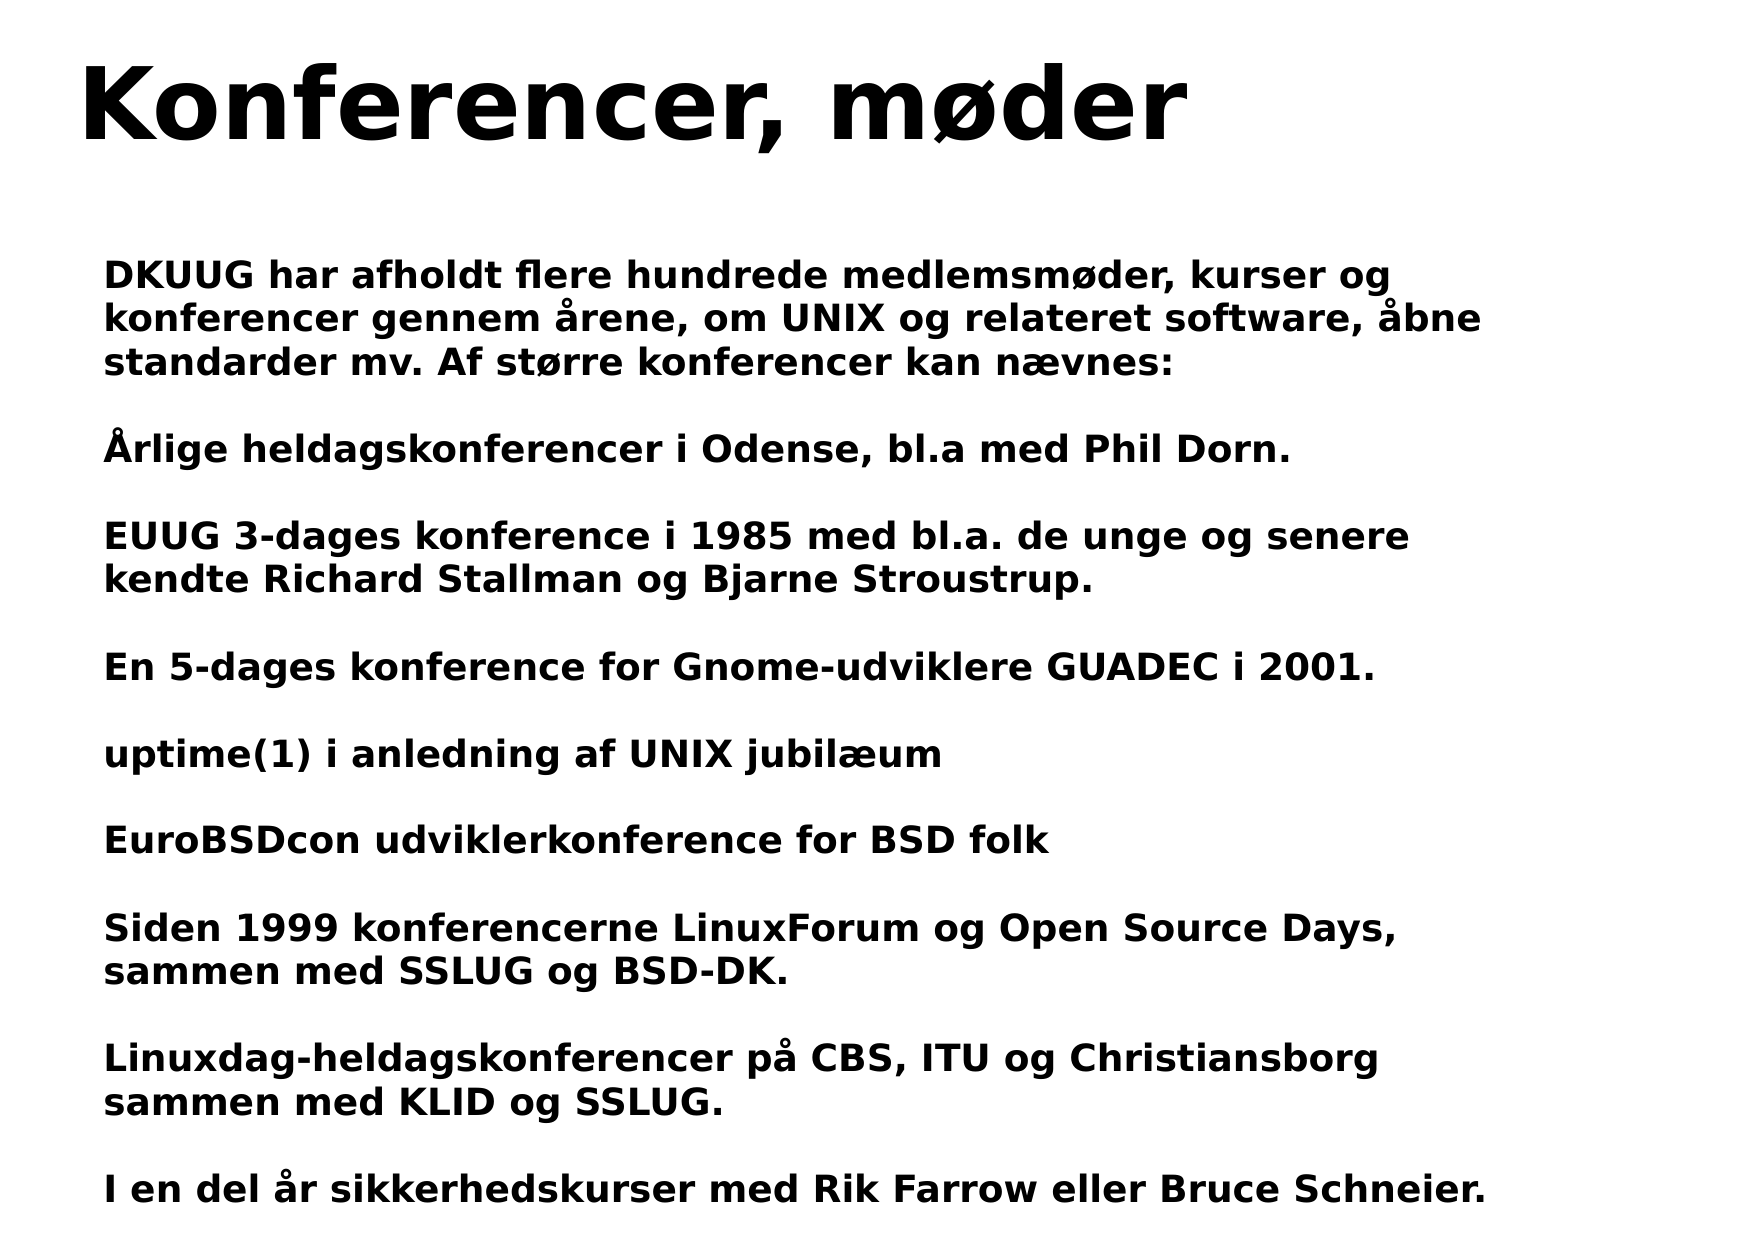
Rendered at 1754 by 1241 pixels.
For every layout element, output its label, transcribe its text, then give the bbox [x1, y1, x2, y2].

text_box Konferencer, møder [62, 39, 1336, 171]
text_box DKUUG har afholdt flere hundrede medlemsmøder, kurser og konferencer gennem årene, om UNIX og relateret software, åbne standarder mv. Af større konferencer kan nævnes: Årlige heldagskonferencer i Odense, bl.a med Phil Dorn. EUUG 3-dages konference i 1985 med bl.a. de unge og senere kendte Richard Stallman og Bjarne Stroustrup. En 5-dages konference for Gnome-udviklere GUADEC i 2001. uptime(1) i anledning af UNIX jubilæum EuroBSDcon udviklerkonference for BSD folk Siden 1999 konferencerne LinuxForum og Open Source Days, sammen med SSLUG og BSD-DK. Linuxdag-heldagskonferencer på CBS, ITU og Christiansborg sammen med KLID og SSLUG. I en del år sikkerhedskurser med Rik Farrow eller Bruce Schneier. [88, 246, 1536, 1241]
